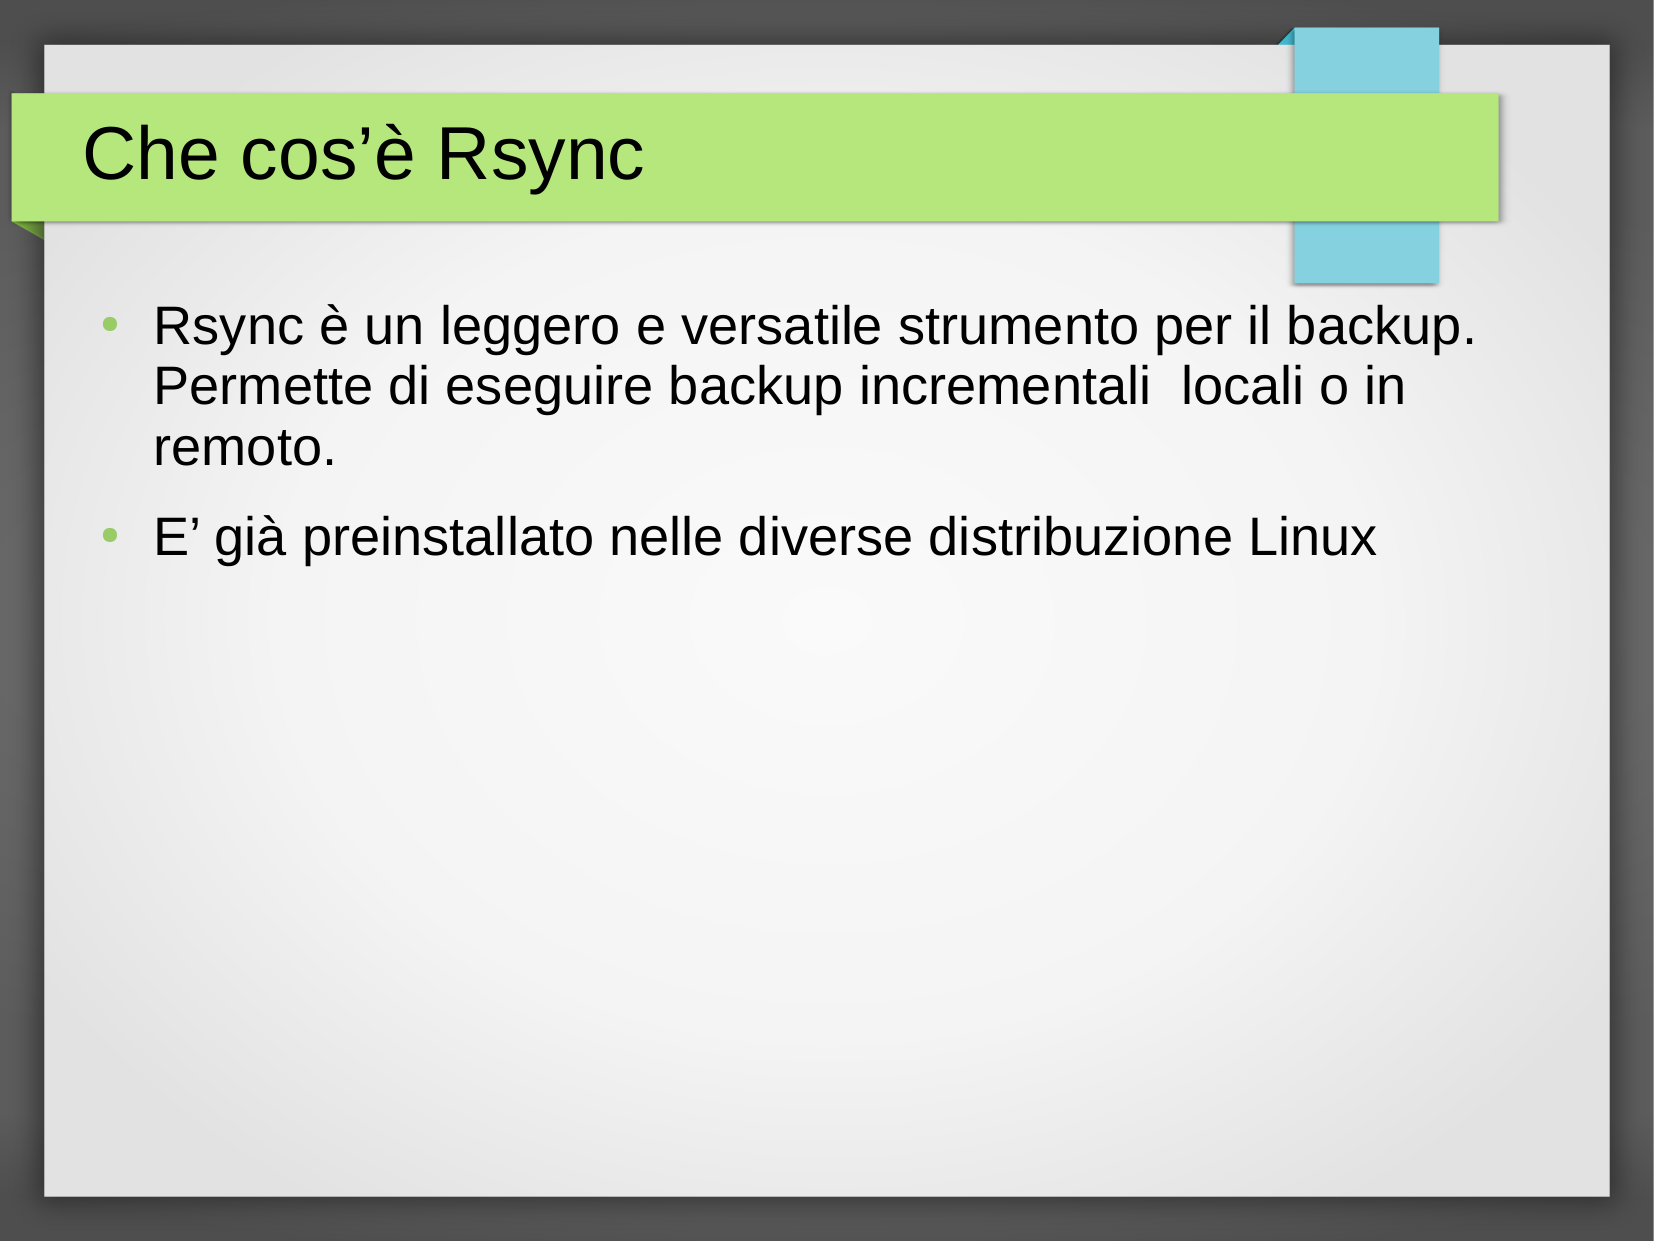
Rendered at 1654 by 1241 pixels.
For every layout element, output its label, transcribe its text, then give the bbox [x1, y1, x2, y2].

title Che cos’è Rsync [82, 94, 1264, 213]
picture [0, 0, 1654, 1241]
list Rsync è un leggero e versatile strumento per il backup. Permette di eseguire backup incrementali locali o in remoto. E’ già preinstallato nelle diverse distribuzione Linux [82, 295, 1571, 1015]
